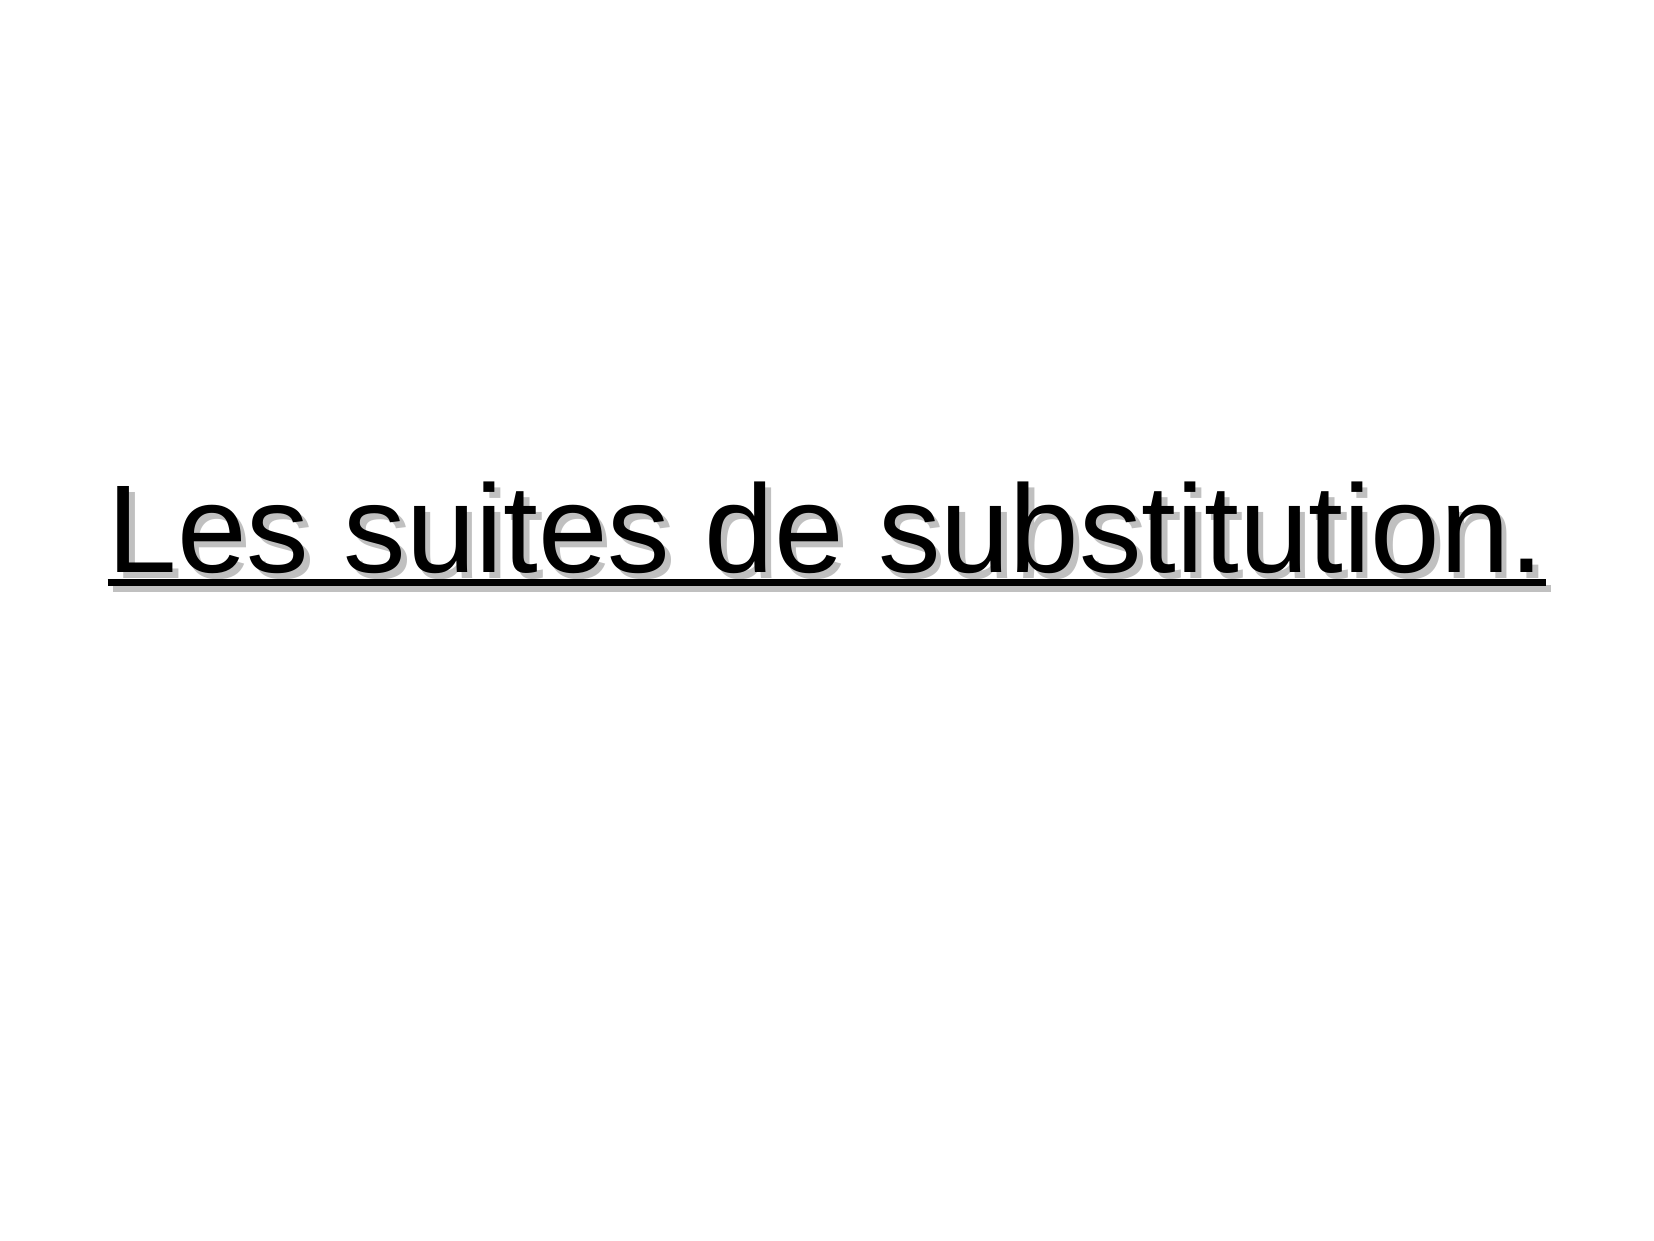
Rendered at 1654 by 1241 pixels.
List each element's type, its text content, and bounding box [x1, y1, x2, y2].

list Les suites de substitution. [82, 290, 1571, 1109]
